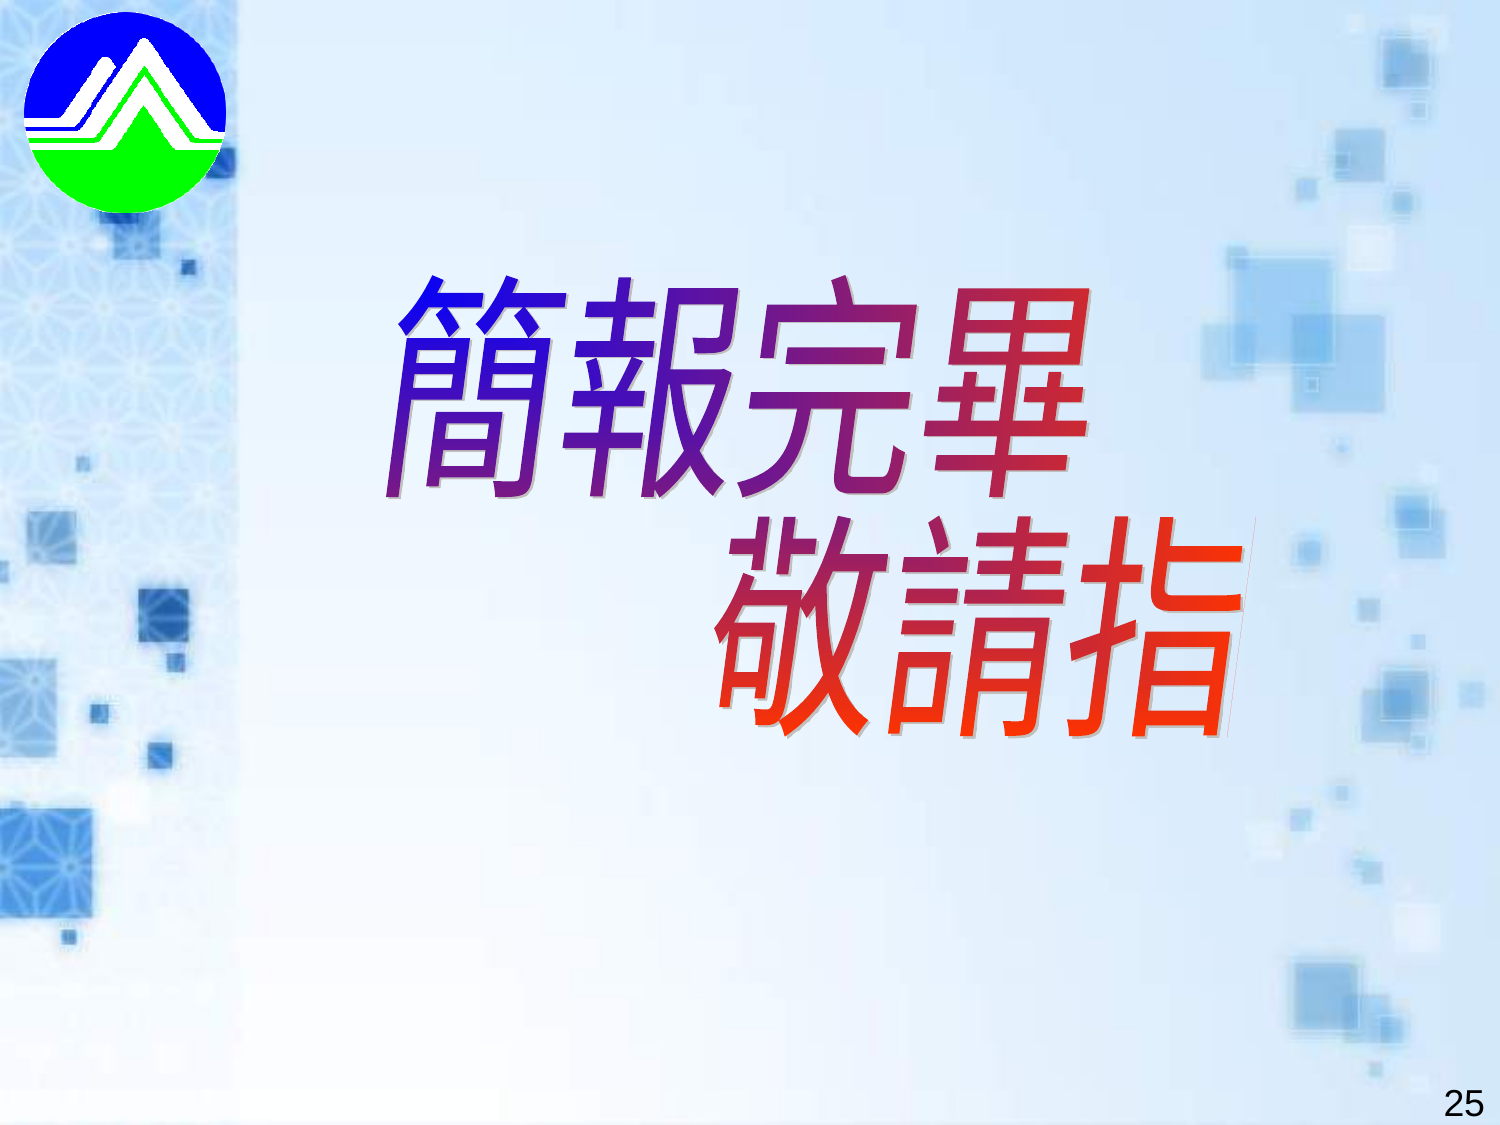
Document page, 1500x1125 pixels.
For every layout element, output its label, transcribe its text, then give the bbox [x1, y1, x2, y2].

text_box 簡報完畢 敬請指教 [888, 652, 951, 734]
text_box 簡報完畢 敬請指教 [776, 516, 817, 575]
text_box 簡報完畢 敬請指教 [729, 516, 770, 570]
text_box 簡報完畢 敬請指教 [386, 275, 484, 498]
text_box 簡報完畢 敬請指教 [641, 288, 739, 498]
text_box 簡報完畢 敬請指教 [475, 275, 567, 498]
text_box 簡報完畢 敬請指教 [905, 588, 959, 604]
text_box 簡報完畢 敬請指教 [960, 617, 1050, 737]
text_box 簡報完畢 敬請指教 [1066, 516, 1143, 737]
text_box 簡報完畢 敬請指教 [562, 277, 656, 497]
text_box 簡報完畢 敬請指教 [714, 515, 889, 737]
text_box 簡報完畢 敬請指教 [426, 411, 503, 487]
text_box 簡報完畢 敬請指教 [785, 347, 886, 364]
text_box 簡報完畢 敬請指教 [1131, 631, 1231, 737]
text_box 簡報完畢 敬請指教 [737, 392, 911, 498]
text_box 簡報完畢 敬請指教 [928, 515, 949, 555]
picture [0, 0, 1500, 1125]
text_box 簡報完畢 敬請指教 [760, 274, 917, 358]
text_box 簡報完畢 敬請指教 [963, 516, 1068, 604]
text_box 簡報完畢 敬請指教 [901, 557, 969, 573]
text_box 簡報完畢 敬請指教 [1150, 517, 1243, 611]
text_box 簡報完畢 敬請指教 [923, 288, 1090, 498]
text_box 簡報完畢 敬請指教 [900, 620, 954, 635]
